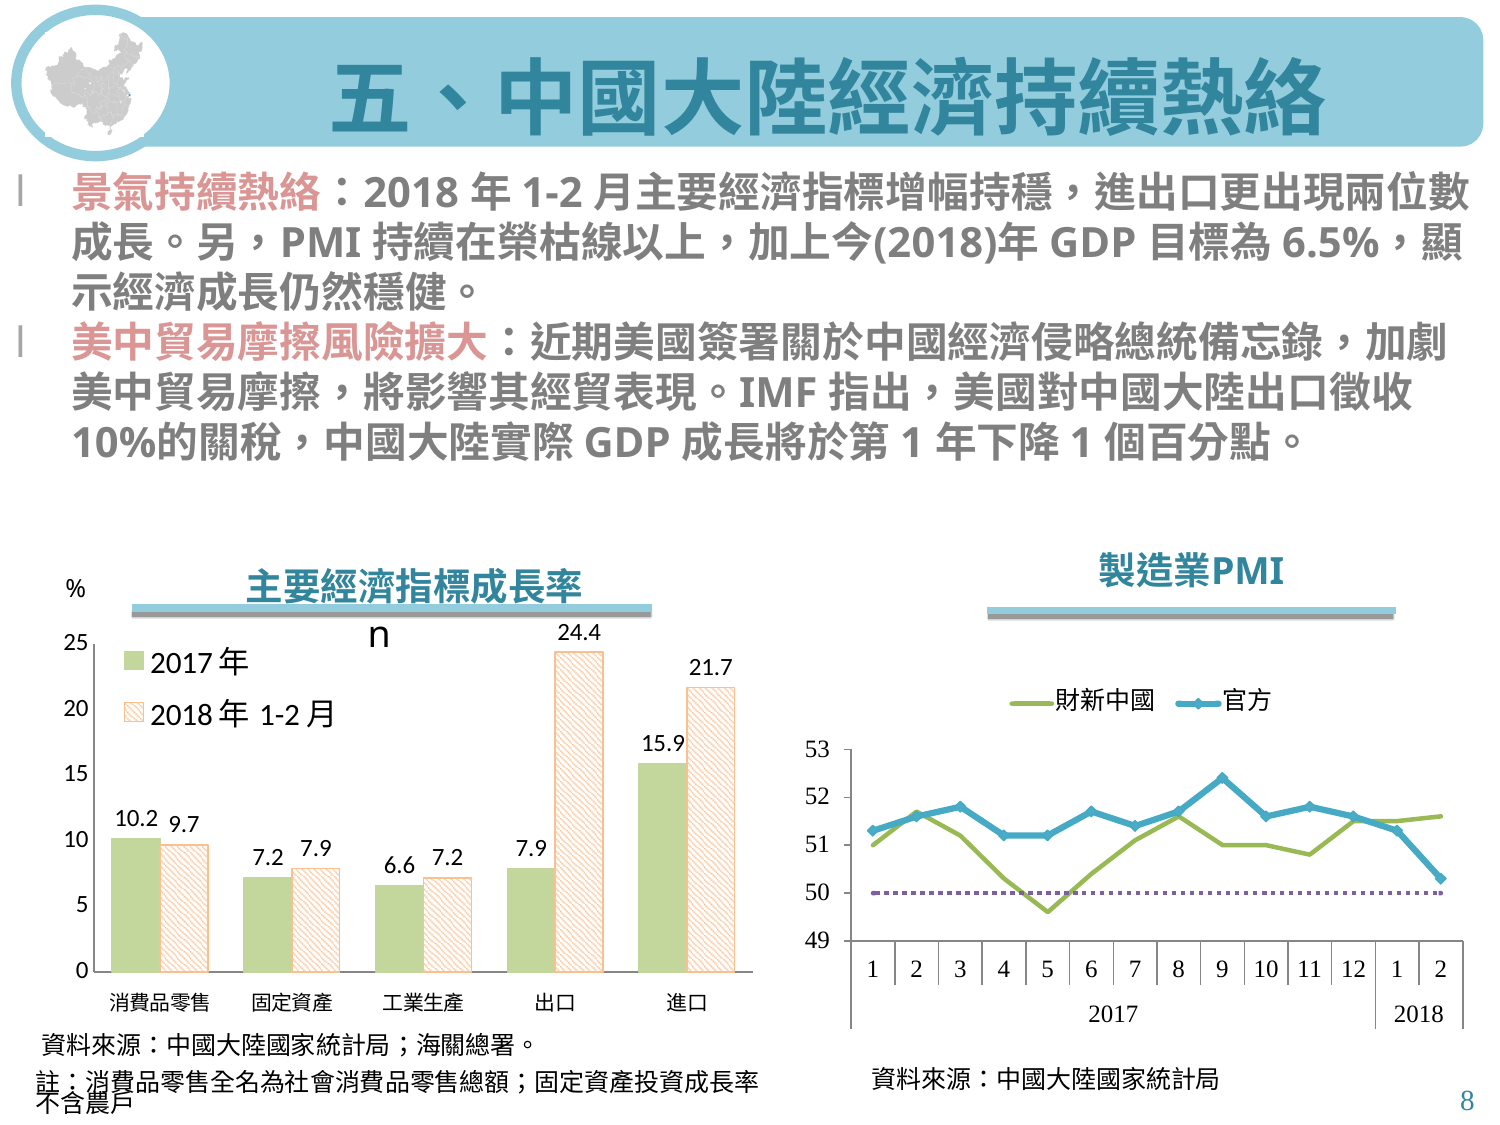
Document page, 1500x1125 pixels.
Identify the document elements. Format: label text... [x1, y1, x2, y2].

text_box 景氣持續熱絡：2018 年 1-2 月主要經濟指標增幅持穩，進出口更出現兩位數 成長。另，PMI 持續在榮枯線以上，加上今(2018)年 GDP 目標為 6.5%，顯 示經濟成長仍然穩健。 美中貿易摩擦風險擴大：近期美國簽署關於中國經濟侵略總統備忘錄，加劇 美中貿易摩擦，將影響其經貿表現。IMF 指出，美國對中國大陸出口徵收 10%的關稅，中國大陸實際 GDP 成長將於第 1 年下降 1 個百分點。 [0, 165, 1500, 538]
text_box 資料來源：中國大陸國家統計局 [856, 1065, 1447, 1102]
text_box 主要經濟指標成長率 [154, 555, 675, 621]
picture [45, 32, 144, 137]
title 五、中國大陸經濟持續熱絡 [174, 37, 1482, 129]
text_box 資料來源：中國大陸國家統計局；海關總署。 [26, 1031, 618, 1067]
text_box 製造業PMI [996, 539, 1387, 601]
picture [791, 669, 1486, 1040]
text_box % [50, 565, 103, 611]
chart [20, 621, 776, 1031]
text_box 註：消費品零售全名為社會消費品零售總額；固定資產投資成長率不含農戶 [20, 1067, 794, 1125]
